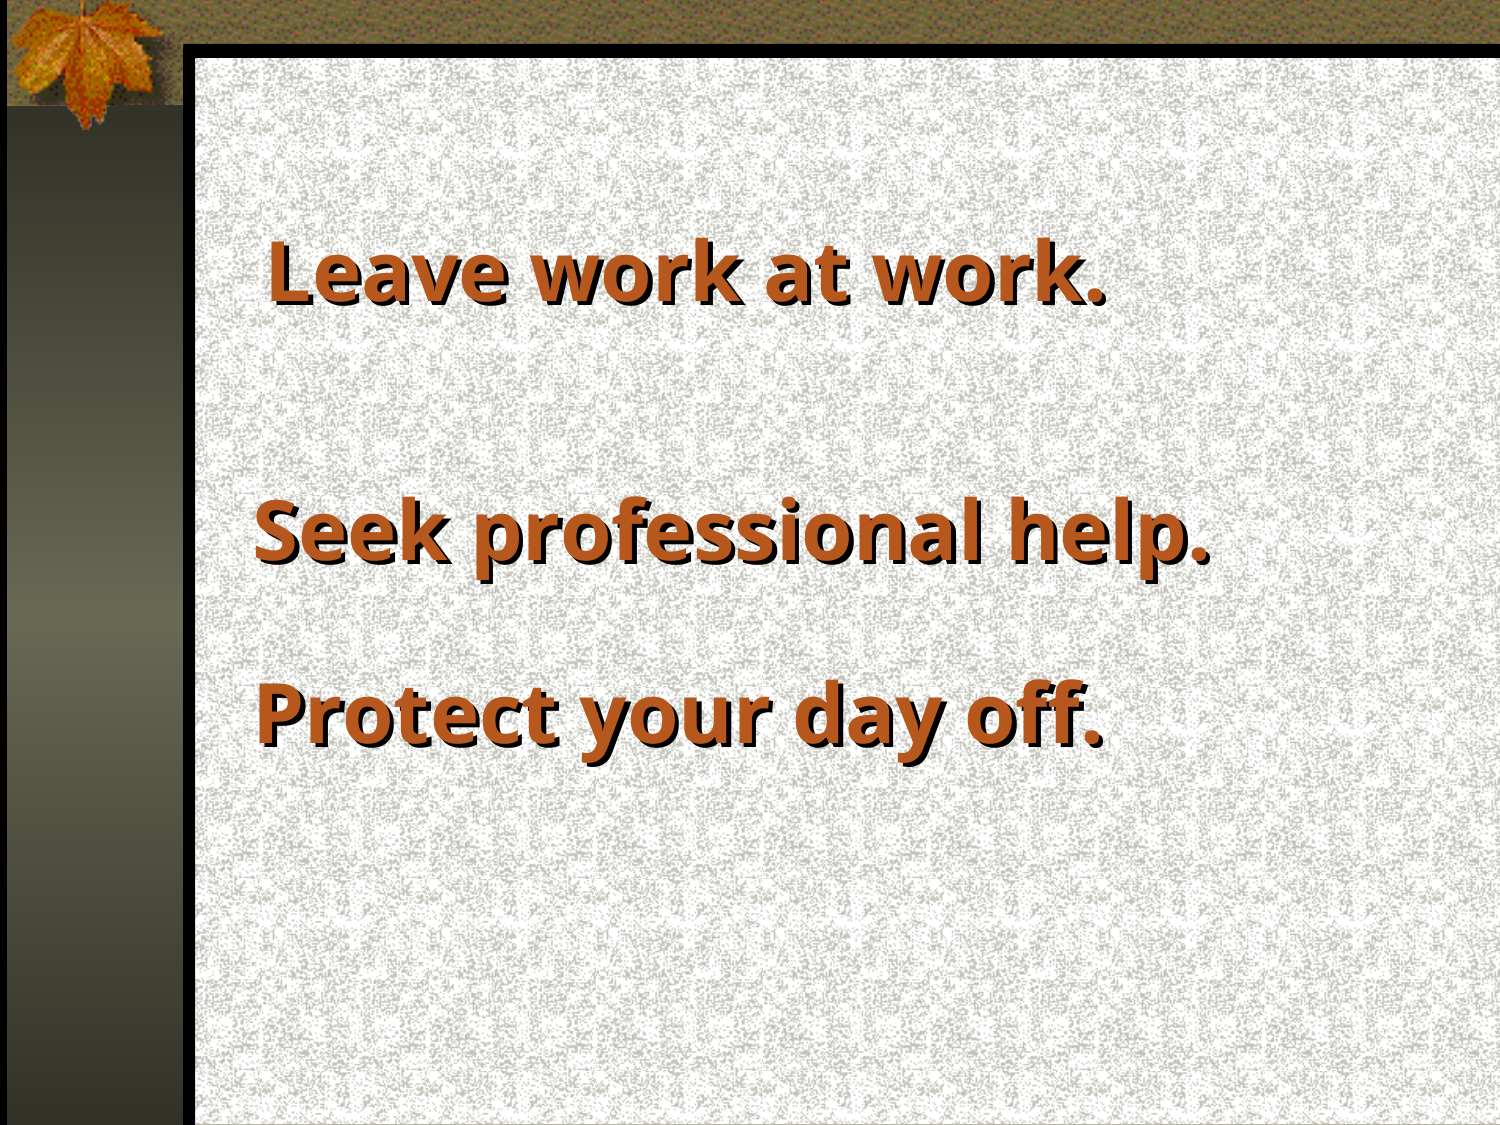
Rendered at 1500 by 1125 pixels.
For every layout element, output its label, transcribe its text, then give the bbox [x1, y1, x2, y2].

picture [7, 0, 1500, 130]
title Leave work at work. [249, 174, 1425, 350]
list Seek professional help. [237, 350, 1438, 512]
picture [196, 58, 1500, 1124]
list Protect your day off. [237, 512, 1463, 801]
